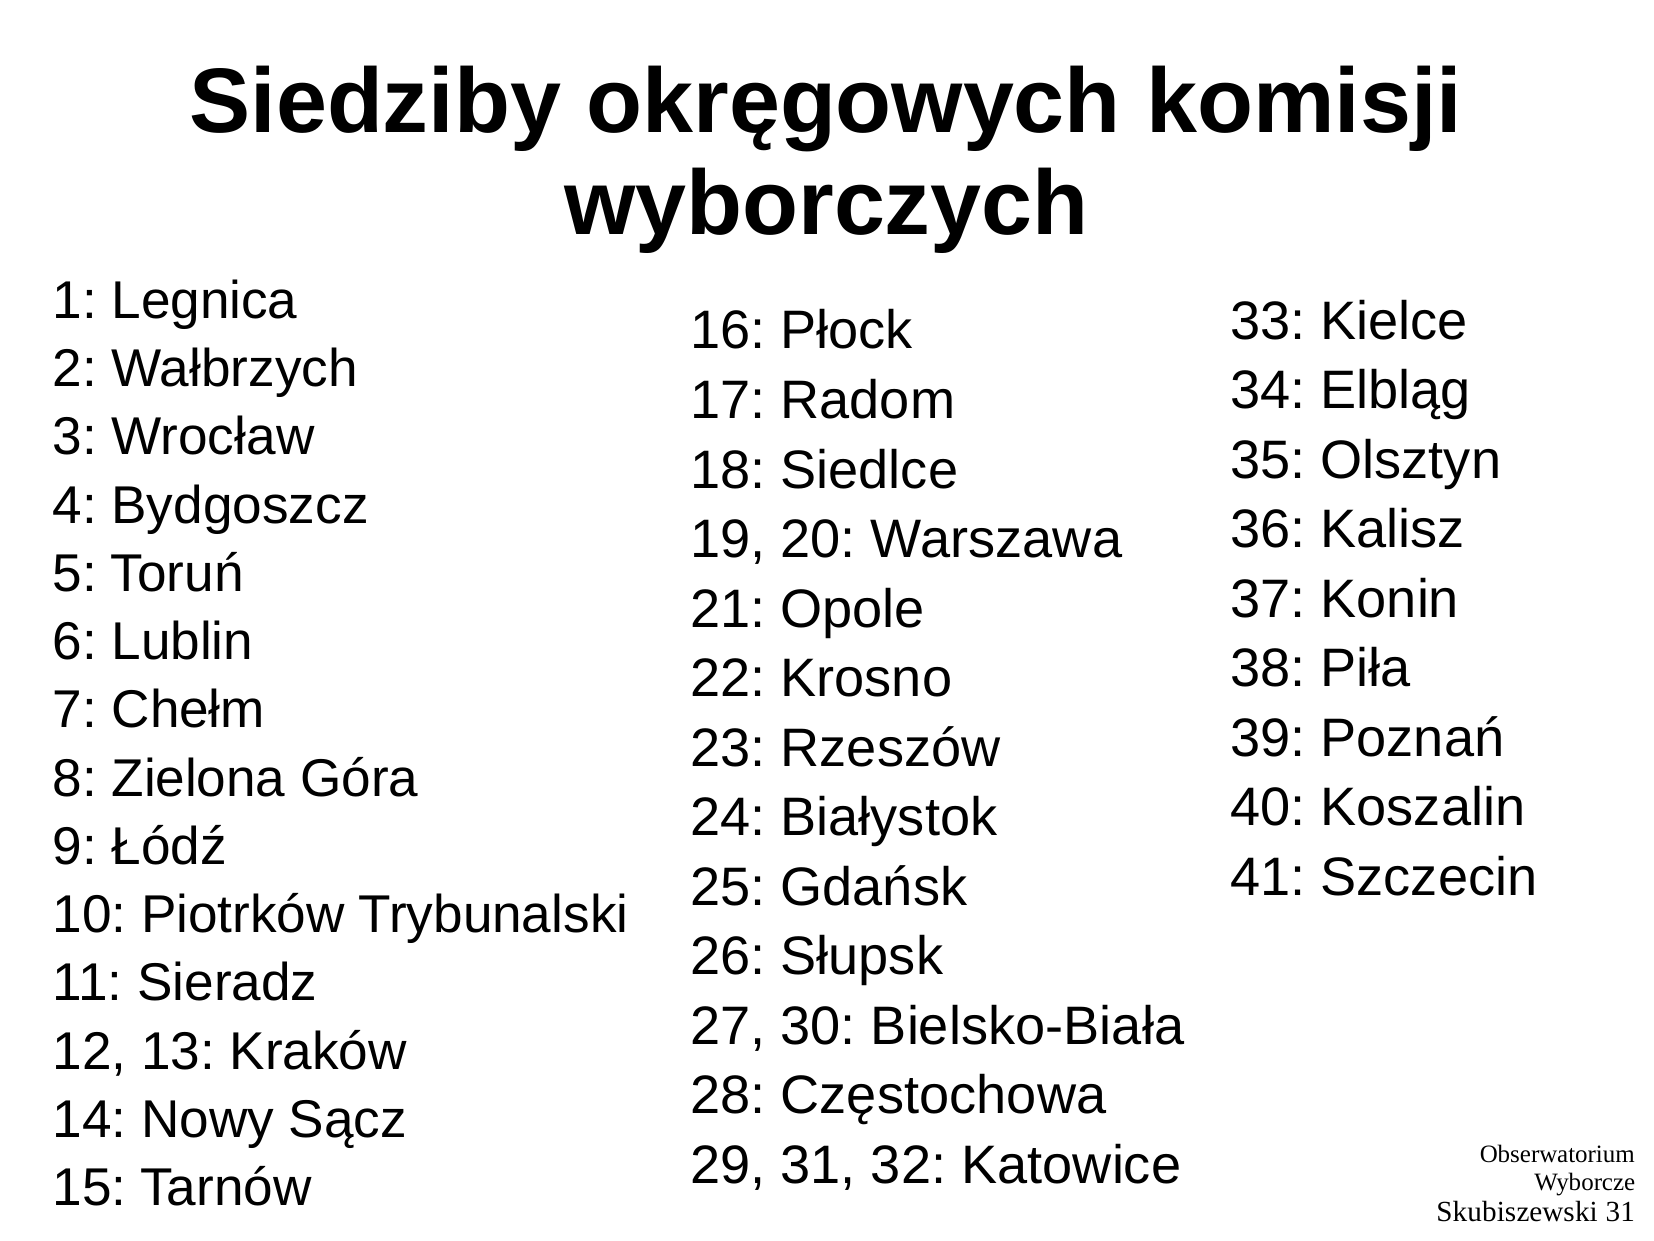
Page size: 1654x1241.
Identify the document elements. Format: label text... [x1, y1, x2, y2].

title Siedziby okręgowych komisji wyborczych [82, 49, 1571, 257]
list 33: Kielce 34: Elbląg 35: Olsztyn 36: Kalisz 37: Konin 38: Piła 39: Poznań 40: Koszalin 41: Szczecin [1230, 290, 1636, 1171]
list 16: Płock 17: Radom 18: Siedlce 19, 20: Warszawa 21: Opole 22: Krosno 23: Rzeszów 24: Białystok 25: Gdańsk 26: Słupsk 27, 30: Bielsko-Biała 28: Częstochowa 29, 31, 32: Katowice [690, 300, 1192, 1216]
list 1: Legnica 2: Wałbrzych 3: Wrocław 4: Bydgoszcz 5: Toruń 6: Lublin 7: Chełm 8: Zielona Góra 9: Łódź 10: Piotrków Trybunalski 11: Sieradz 12, 13: Kraków 14: Nowy Sącz 15: Tarnów [52, 270, 631, 1229]
